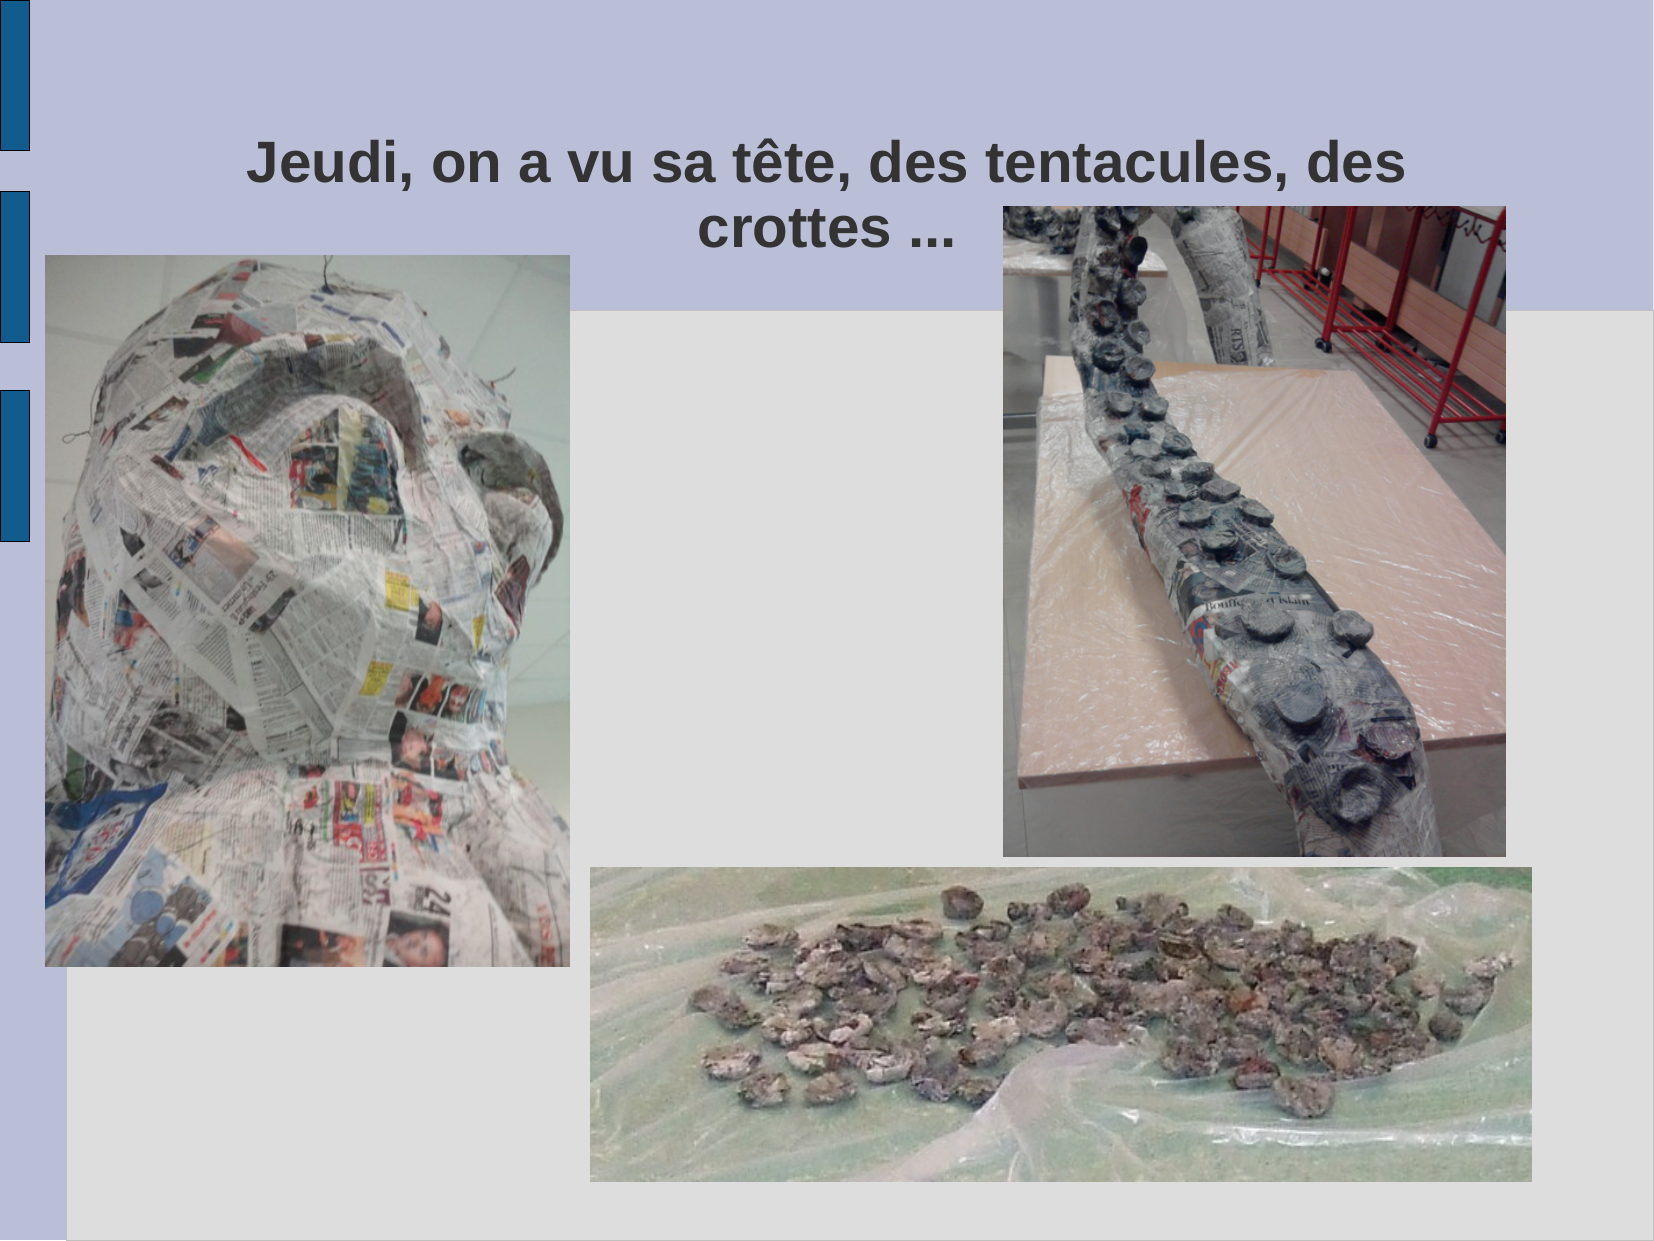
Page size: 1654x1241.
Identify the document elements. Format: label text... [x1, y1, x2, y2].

picture [45, 255, 570, 967]
picture [1003, 206, 1506, 857]
title Jeudi, on a vu sa tête, des tentacules, des crottes ... [121, 91, 1534, 299]
picture [590, 867, 1532, 1182]
